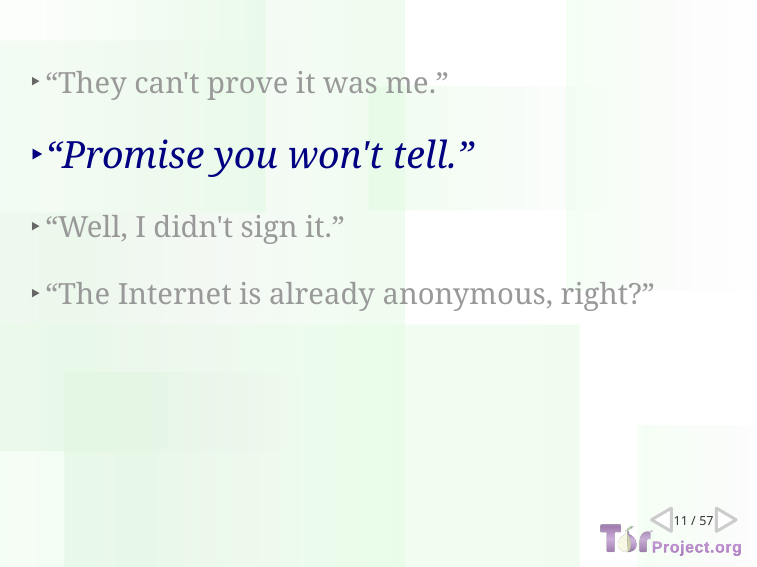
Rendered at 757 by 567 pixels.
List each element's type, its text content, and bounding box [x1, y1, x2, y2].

text_box “They can't prove it was me.” “Promise you won't tell.” “Well, I didn't sign it.” “The Internet is already anonymous, right?” [0, 0, 756, 376]
picture [0, 0, 757, 567]
